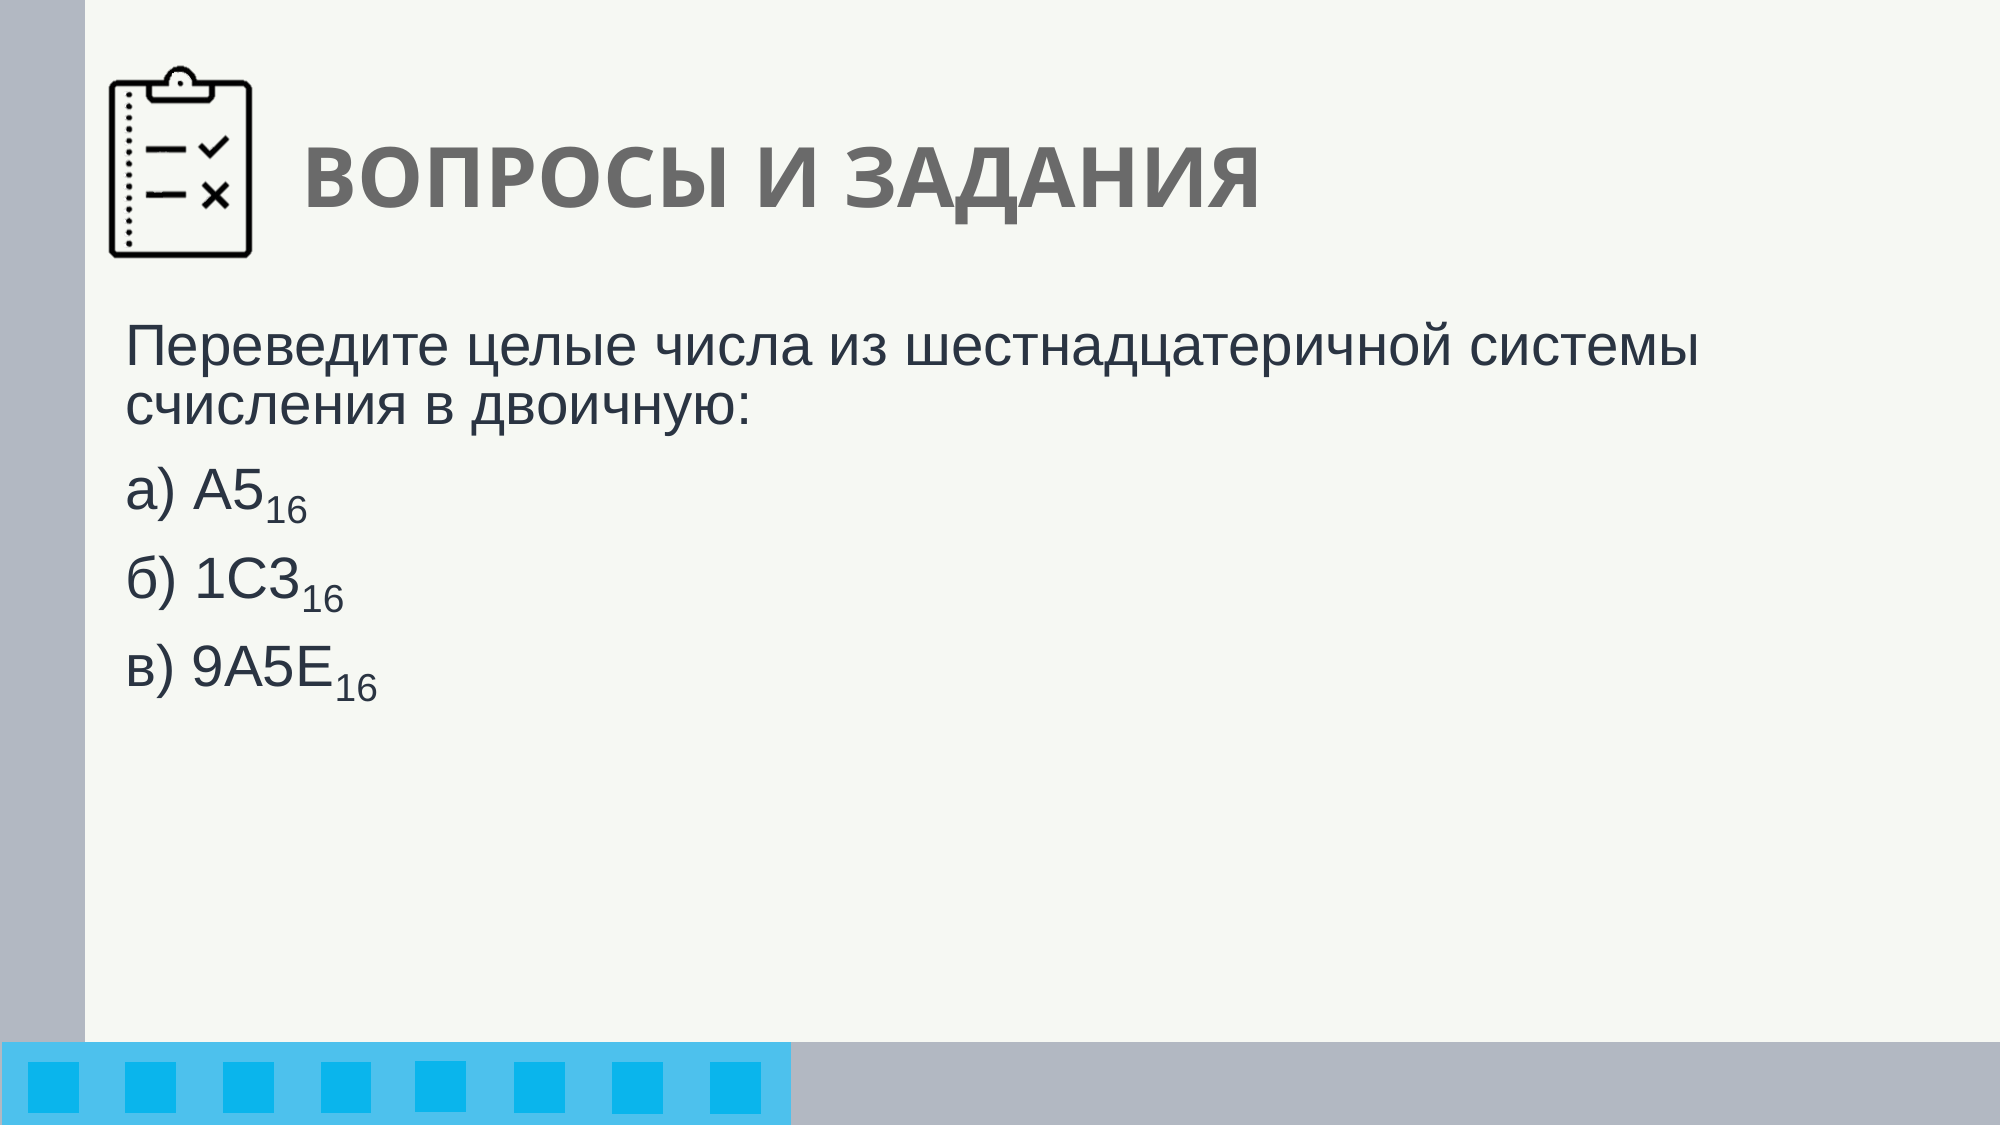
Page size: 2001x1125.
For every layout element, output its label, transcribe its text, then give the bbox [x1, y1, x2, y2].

title ВОПРОСЫ И ЗАДАНИЯ [285, 67, 1892, 286]
list Переведите целые числа из шестнадцатеричной системы счисления в двоичную: а) А516 б) 1С316 в) 9А5Е16 [110, 311, 1892, 1058]
